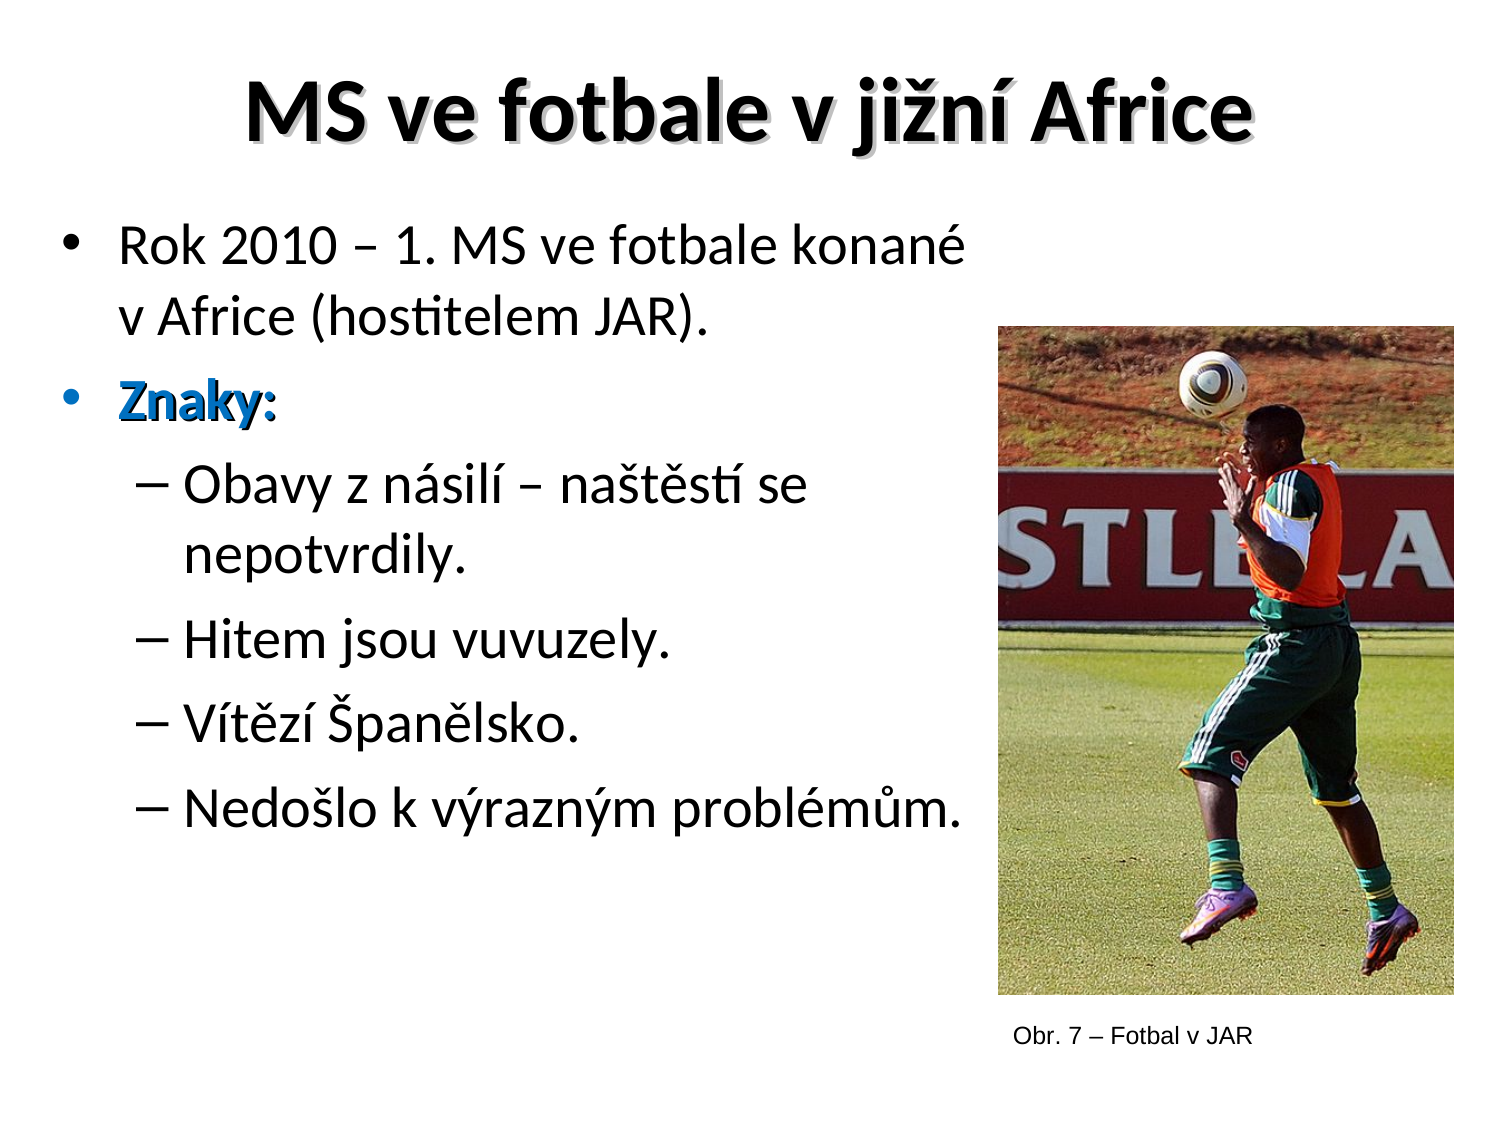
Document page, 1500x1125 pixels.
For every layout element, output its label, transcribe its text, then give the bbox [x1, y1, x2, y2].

text_box Obr. 7 – Fotbal v JAR [998, 1011, 1409, 1057]
title MS ve fotbale v jižní Africe [75, 42, 1426, 168]
picture [998, 326, 1454, 995]
list Rok 2010 – 1. MS ve fotbale konané v Africe (hostitelem JAR). Znaky: Obavy z násilí – naštěstí se nepotvrdily. Hitem jsou vuvuzely. Vítězí Španělsko. Nedošlo k výrazným problémům. [46, 199, 1015, 961]
